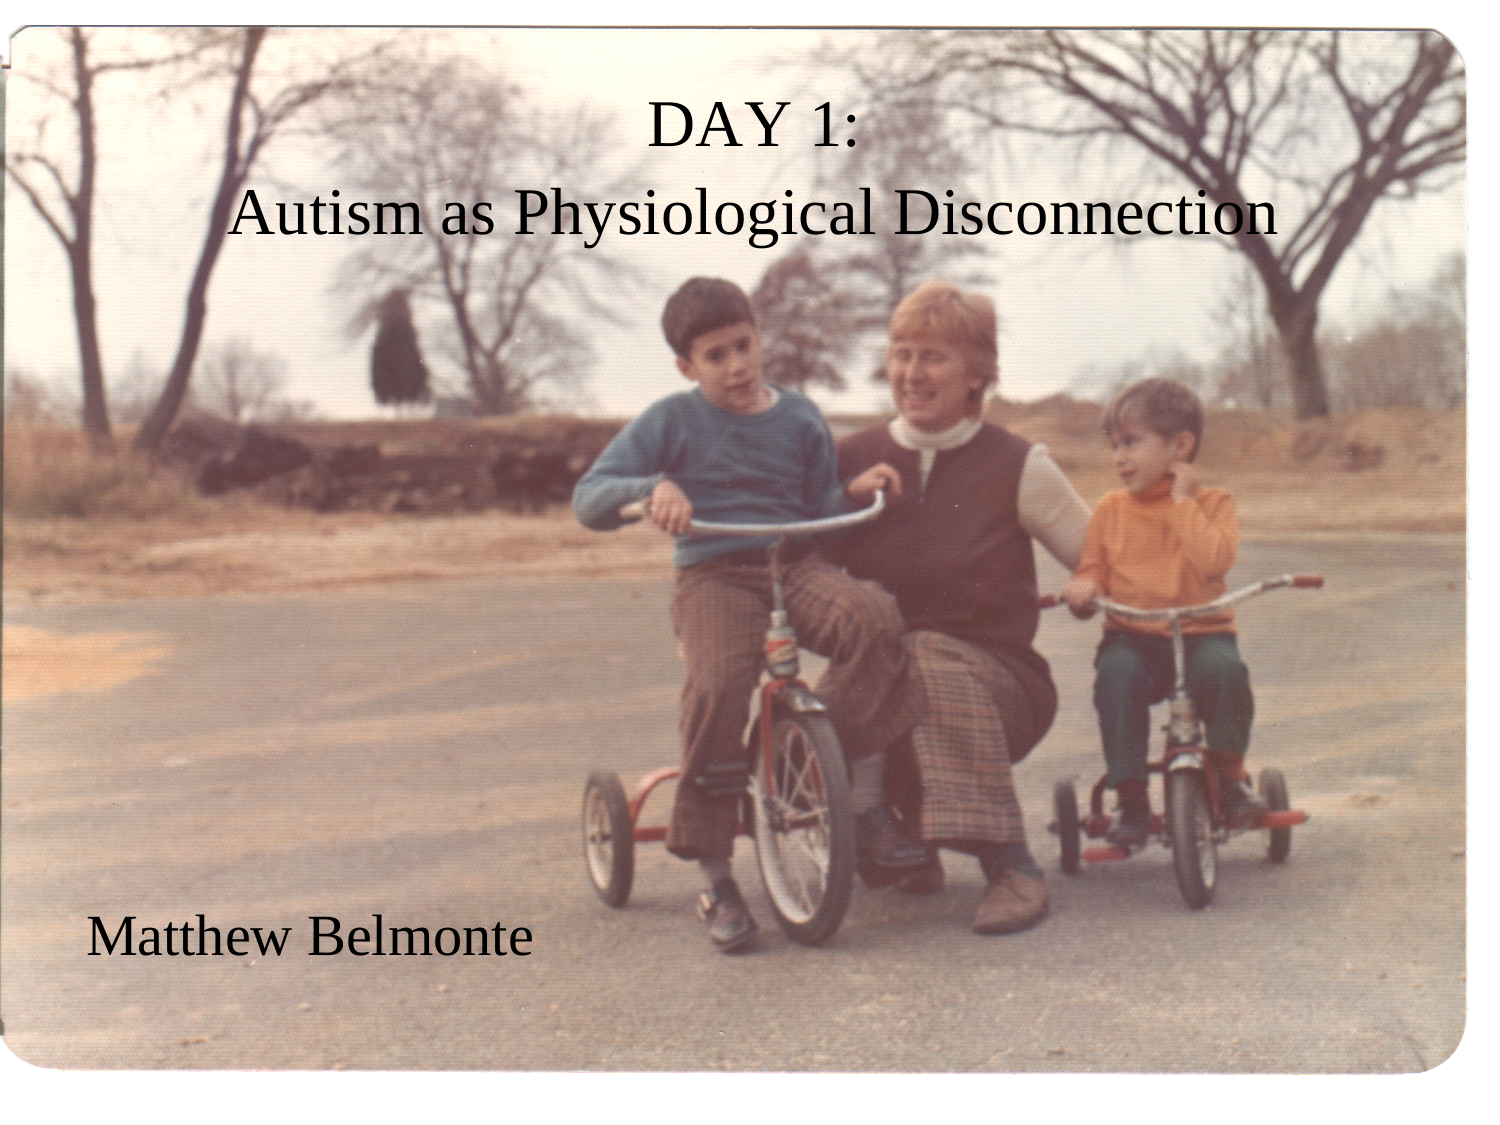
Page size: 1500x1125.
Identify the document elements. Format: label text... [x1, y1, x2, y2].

text_box Matthew Belmonte [17, 837, 603, 1021]
title DAY 1: Autism as Physiological Disconnection [71, 59, 1437, 262]
picture [0, 25, 1500, 1103]
